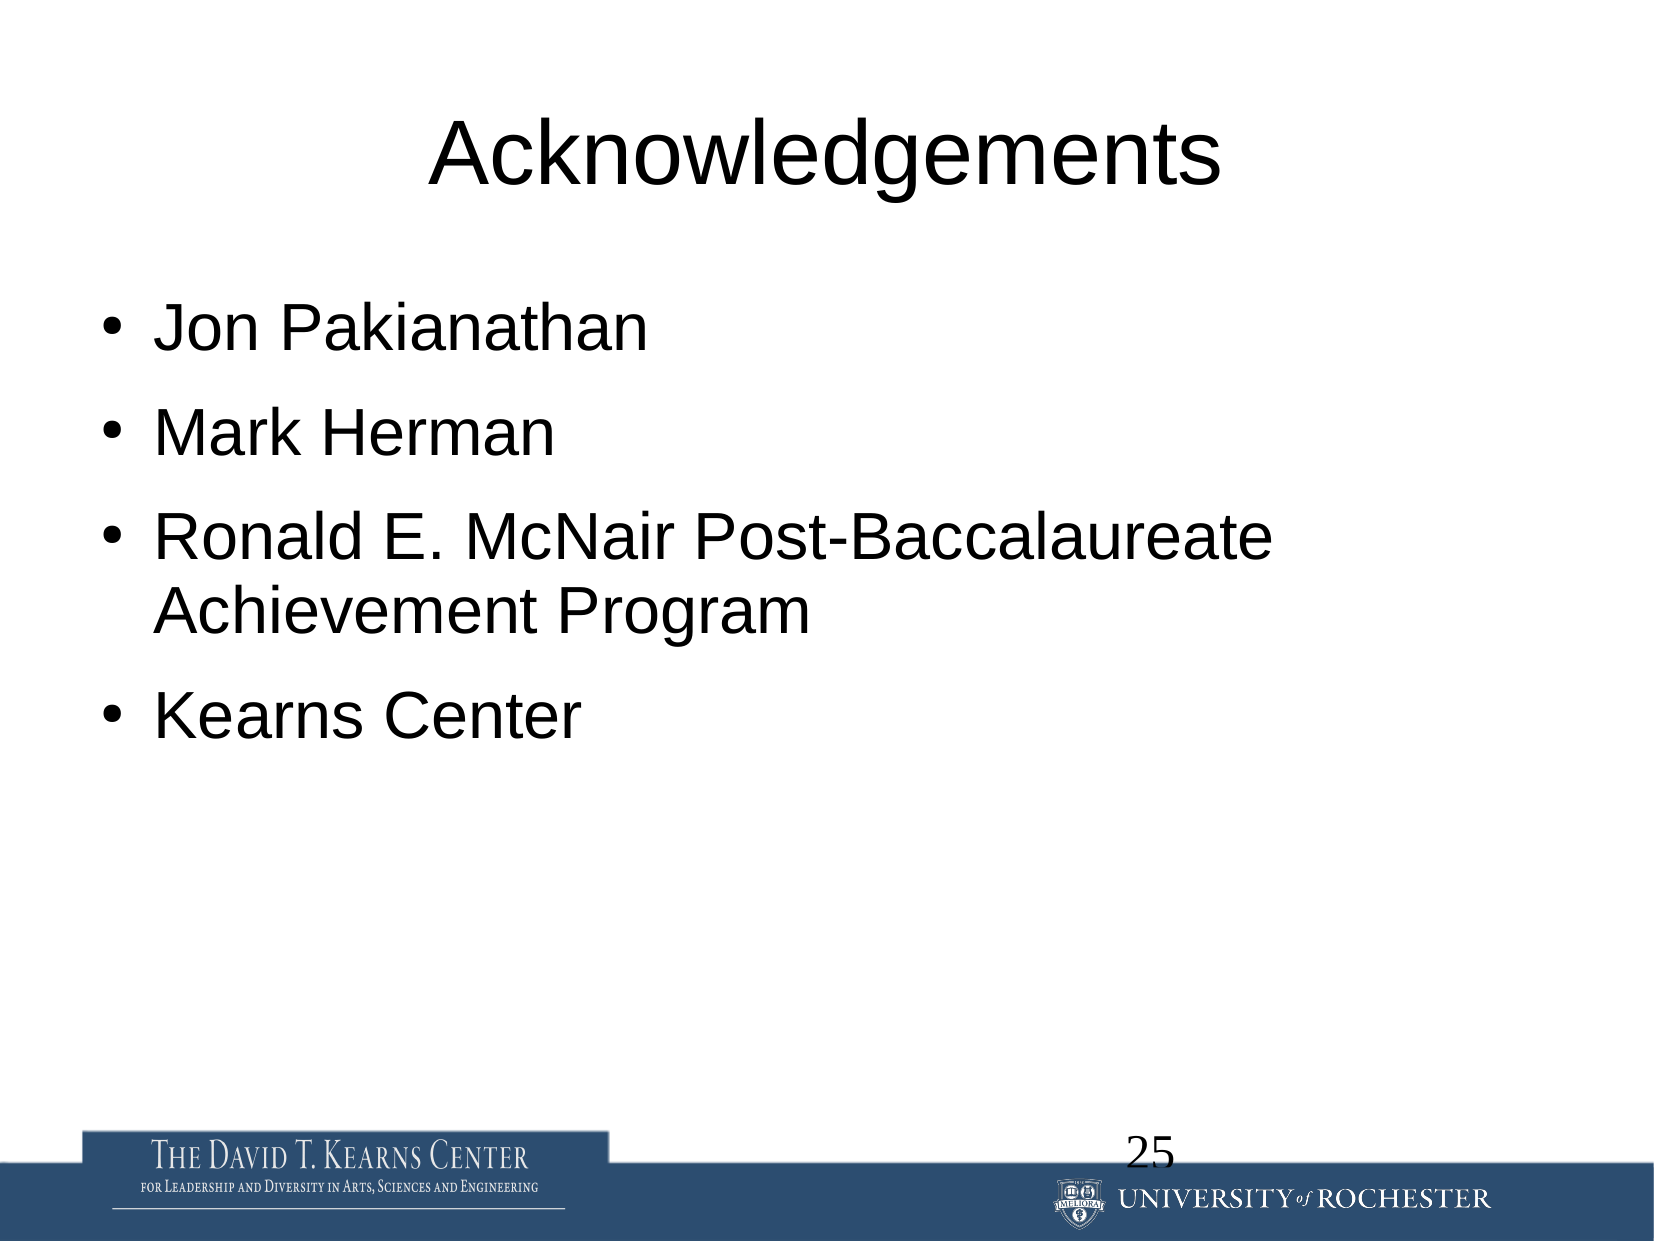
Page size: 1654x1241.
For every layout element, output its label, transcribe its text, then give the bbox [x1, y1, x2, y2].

title Acknowledgements [82, 49, 1571, 257]
picture [0, 0, 1654, 1241]
list Jon Pakianathan Mark Herman Ronald E. McNair Post-Baccalaureate Achievement Program Kearns Center [82, 290, 1571, 1010]
picture [1053, 1178, 1492, 1230]
